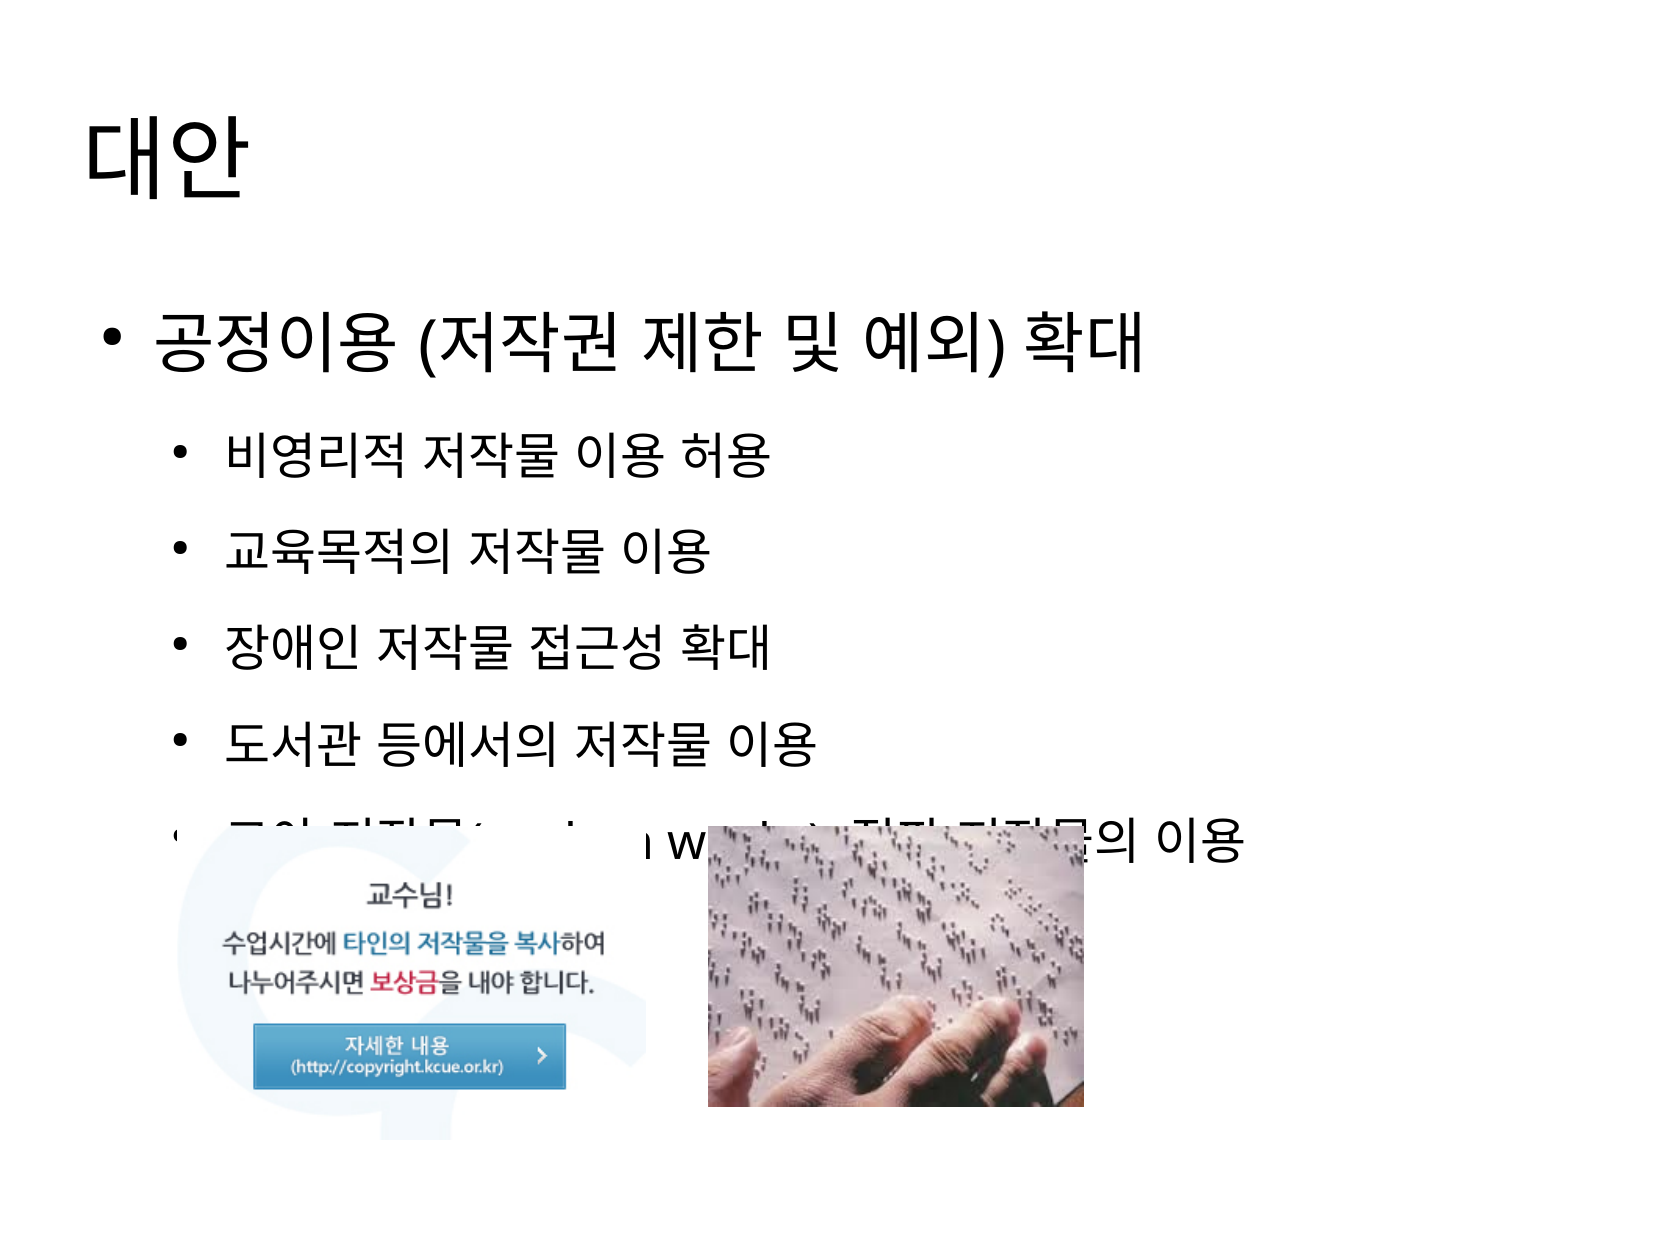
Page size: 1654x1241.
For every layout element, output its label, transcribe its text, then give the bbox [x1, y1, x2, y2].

title 대안 [82, 56, 1571, 250]
picture [708, 826, 1084, 1107]
list 공정이용 (저작권 제한 및 예외) 확대 비영리적 저작물 이용 허용 교육목적의 저작물 이용 장애인 저작물 접근성 확대 도서관 등에서의 저작물 이용 고아 저작물(orphan works), 절판 저작물의 이용 [82, 290, 1571, 1094]
picture [177, 826, 646, 1140]
